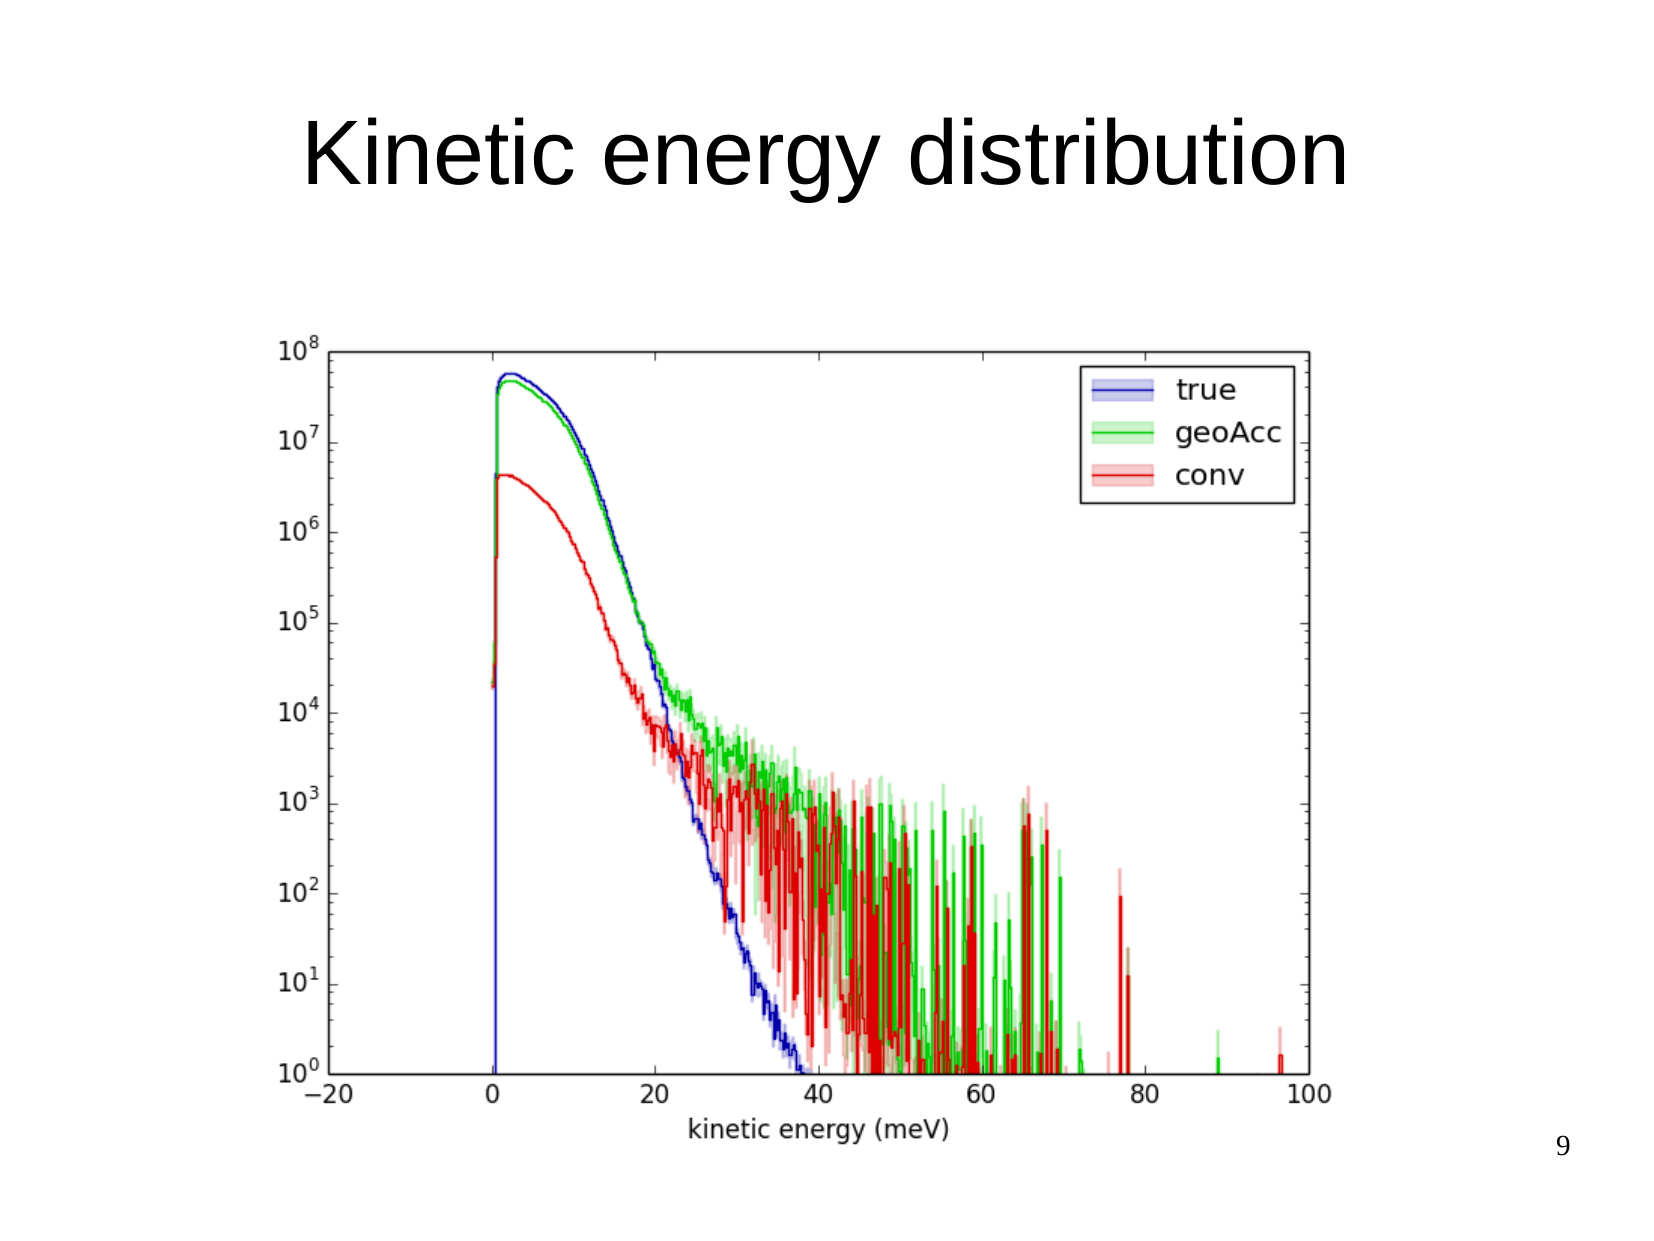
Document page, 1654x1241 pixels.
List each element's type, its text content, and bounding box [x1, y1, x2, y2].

title Kinetic energy distribution [82, 49, 1571, 257]
picture [178, 281, 1381, 1162]
